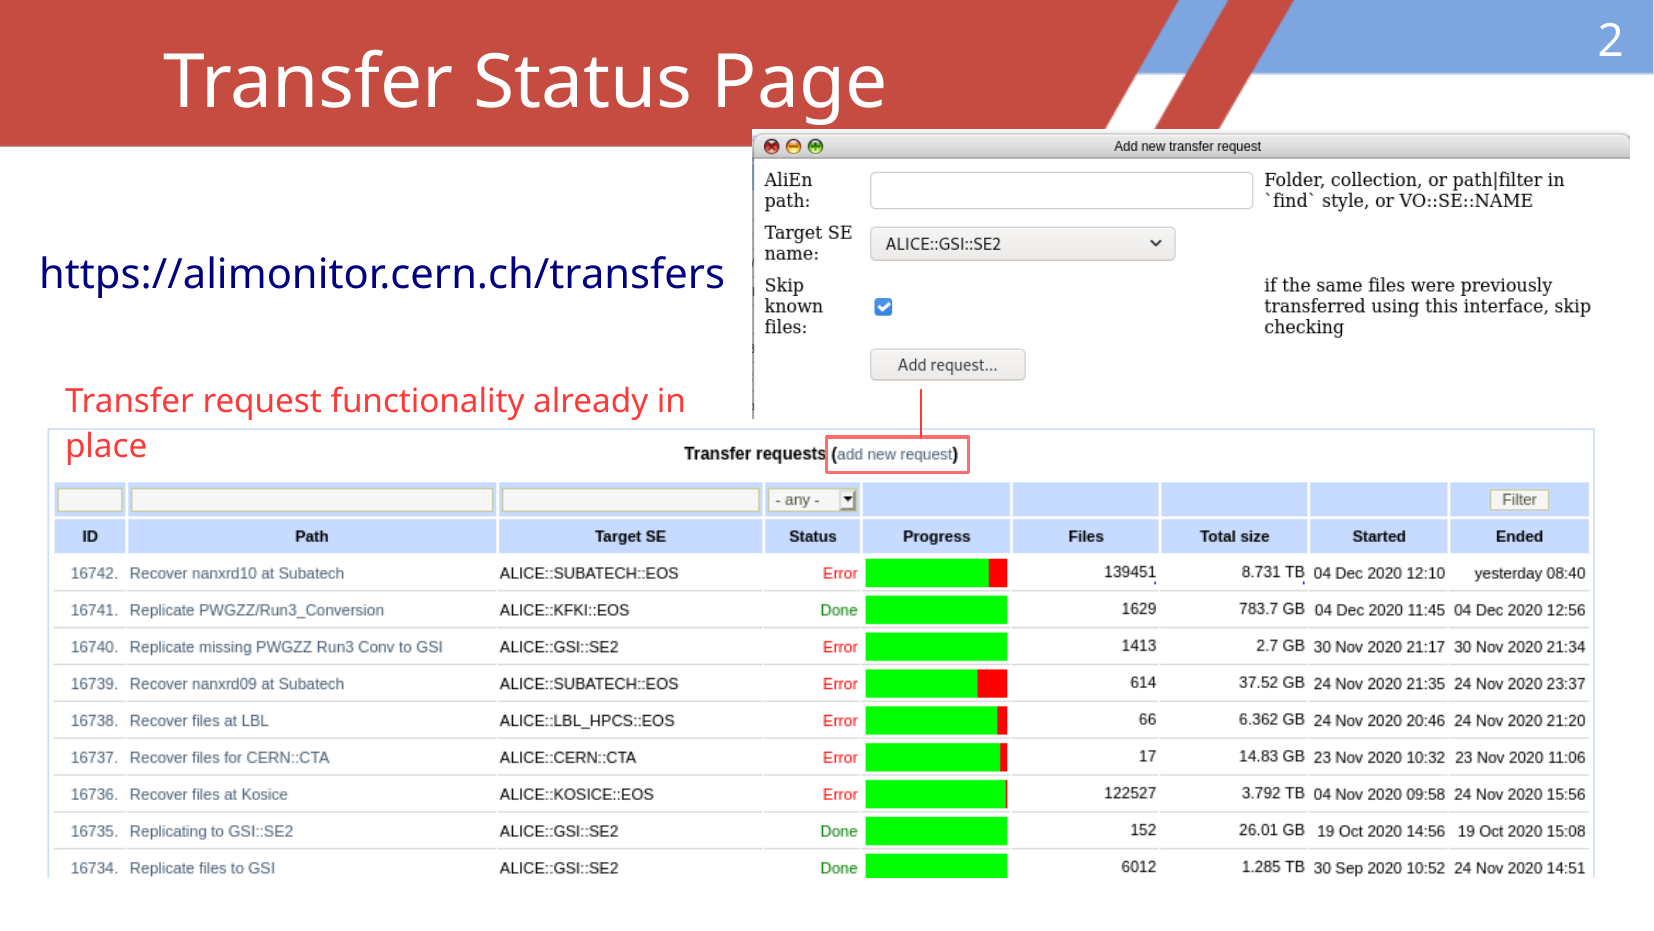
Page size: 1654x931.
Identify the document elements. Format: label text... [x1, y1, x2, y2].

text_box https://alimonitor.cern.ch/transfers [11, 236, 752, 310]
picture [0, 0, 1654, 931]
title Transfer Status Page [0, 0, 1052, 172]
text_box <number> [1582, 0, 1654, 80]
text_box Transfer request functionality already in place [50, 369, 756, 426]
